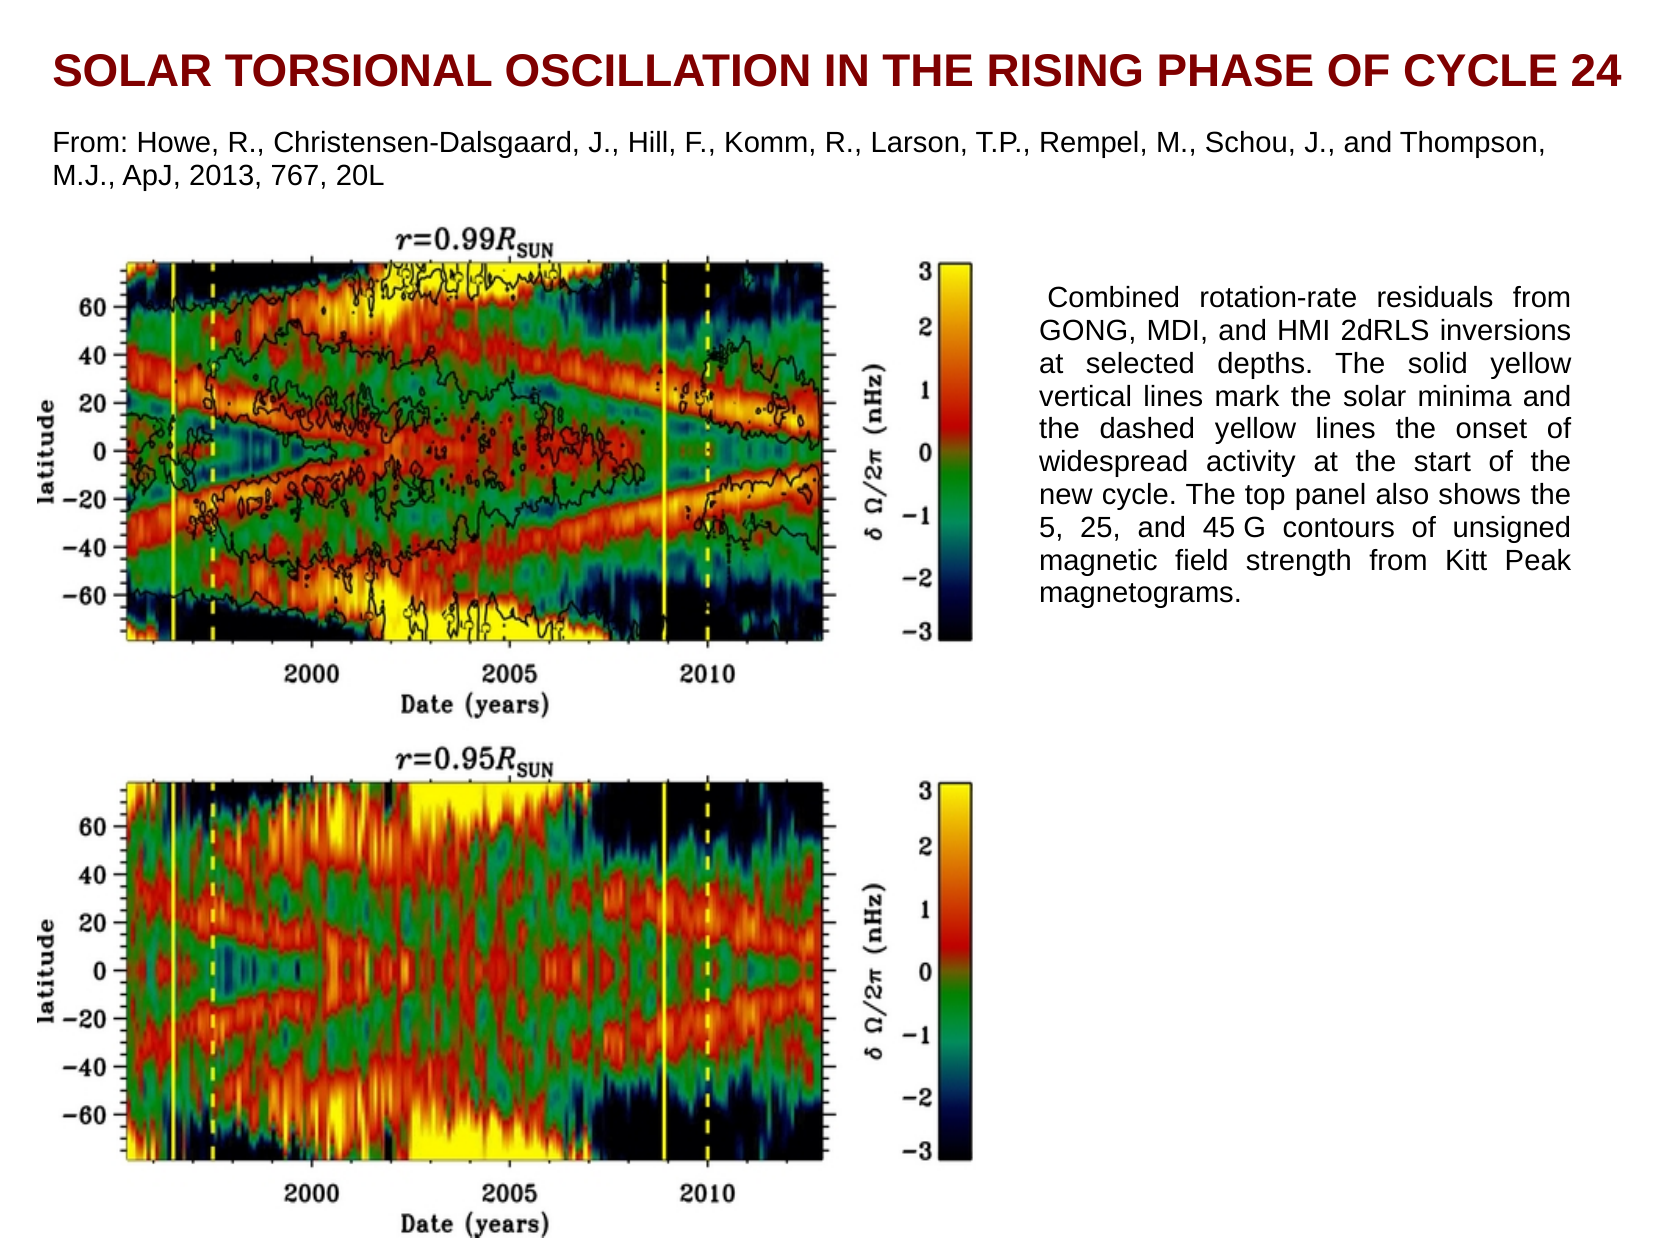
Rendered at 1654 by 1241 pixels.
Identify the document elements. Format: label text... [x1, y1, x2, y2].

text_box Combined rotation-rate residuals from GONG, MDI, and HMI 2dRLS inversions at selected depths. The solid yellow vertical lines mark the solar minima and the dashed yellow lines the onset of widespread activity at the start of the new cycle. The top panel also shows the 5, 25, and 45 G contours of unsigned magnetic field strength from Kitt Peak magnetograms. [1024, 274, 1587, 719]
picture [37, 224, 976, 1238]
text_box SOLAR TORSIONAL OSCILLATION IN THE RISING PHASE OF CYCLE 24 [37, 37, 1654, 316]
text_box From: Howe, R., Christensen-Dalsgaard, J., Hill, F., Komm, R., Larson, T.P., Rempel, M., Schou, J., and Thompson, M.J., ApJ, 2013, 767, 20L [37, 118, 1613, 199]
